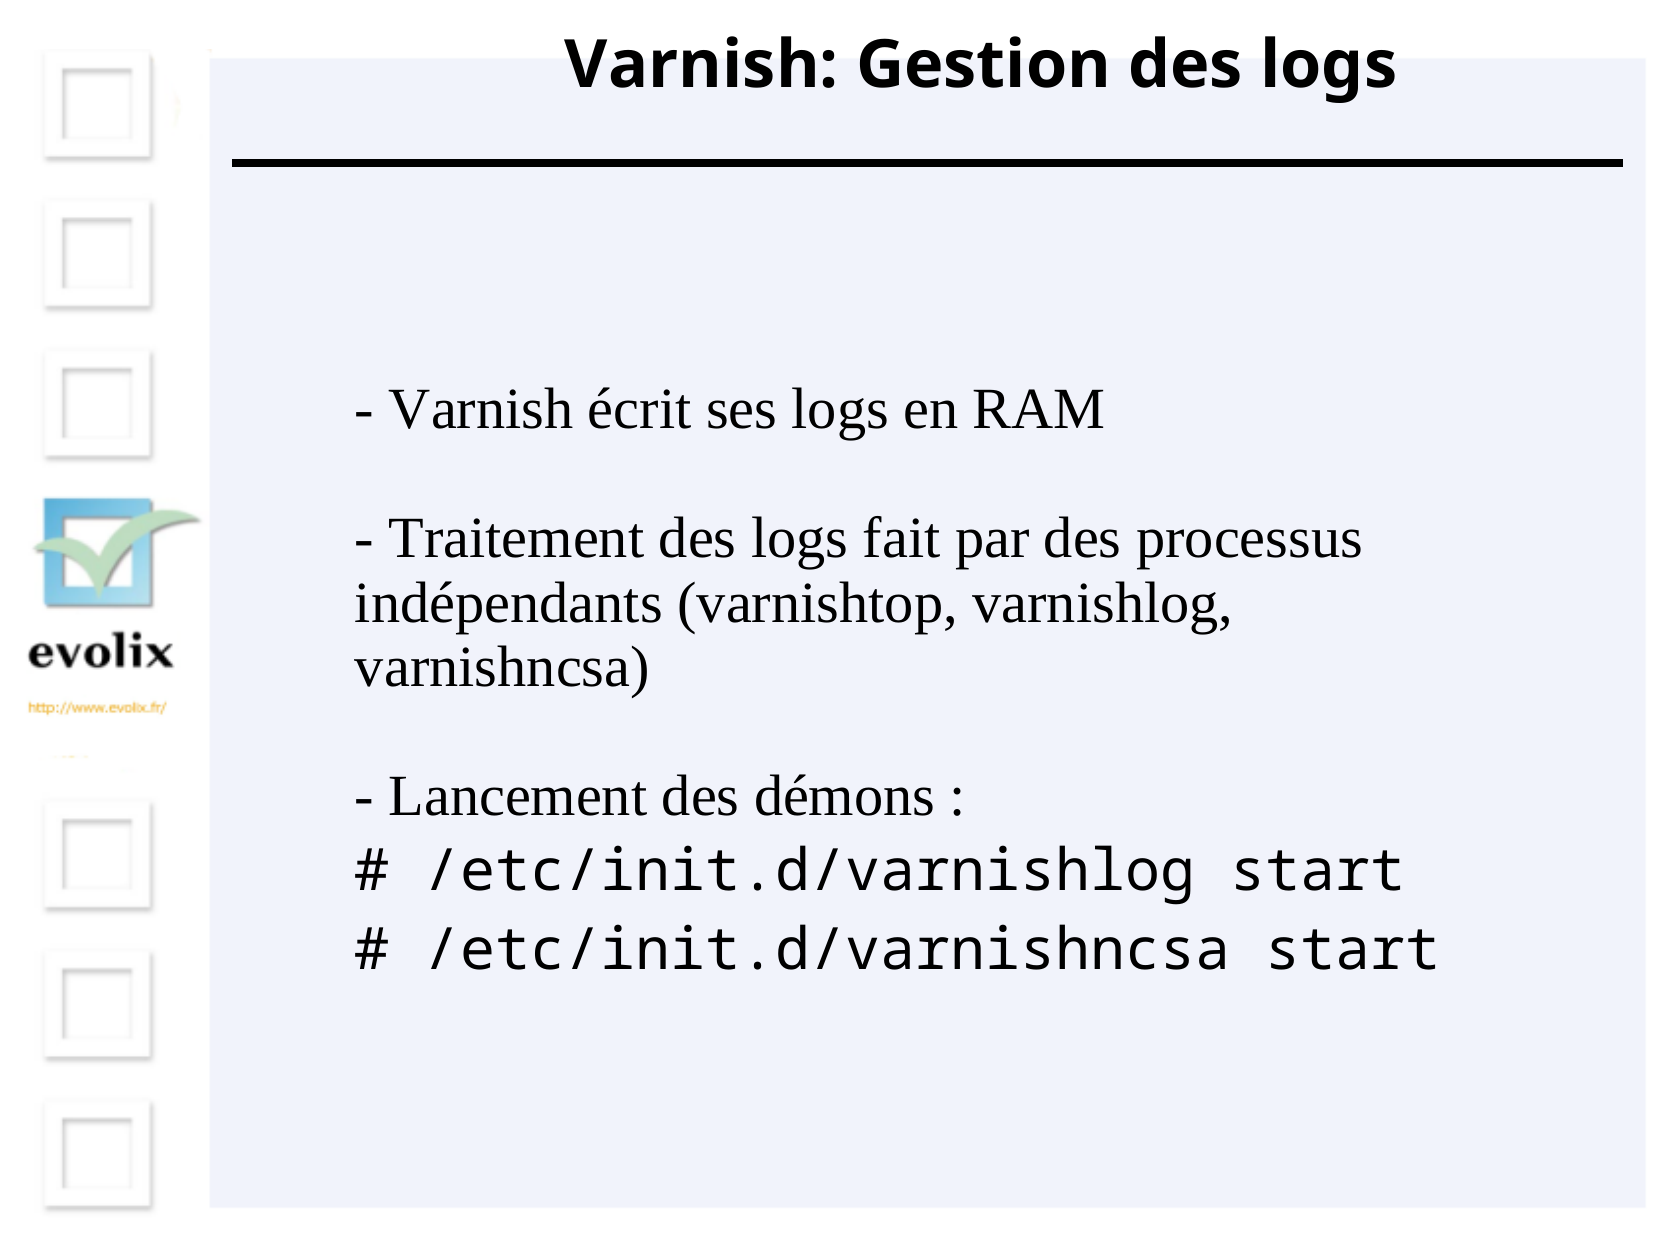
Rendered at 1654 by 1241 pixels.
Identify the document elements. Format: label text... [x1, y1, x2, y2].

picture [0, 49, 1654, 1218]
text_box - Varnish écrit ses logs en RAM - Traitement des logs fait par des processus indépendants (varnishtop, varnishlog, varnishncsa) - Lancement des démons : # /etc/init.d/varnishlog start # /etc/init.d/varnishncsa start [355, 376, 1510, 987]
title Varnish: Gestion des logs [360, 0, 1603, 124]
